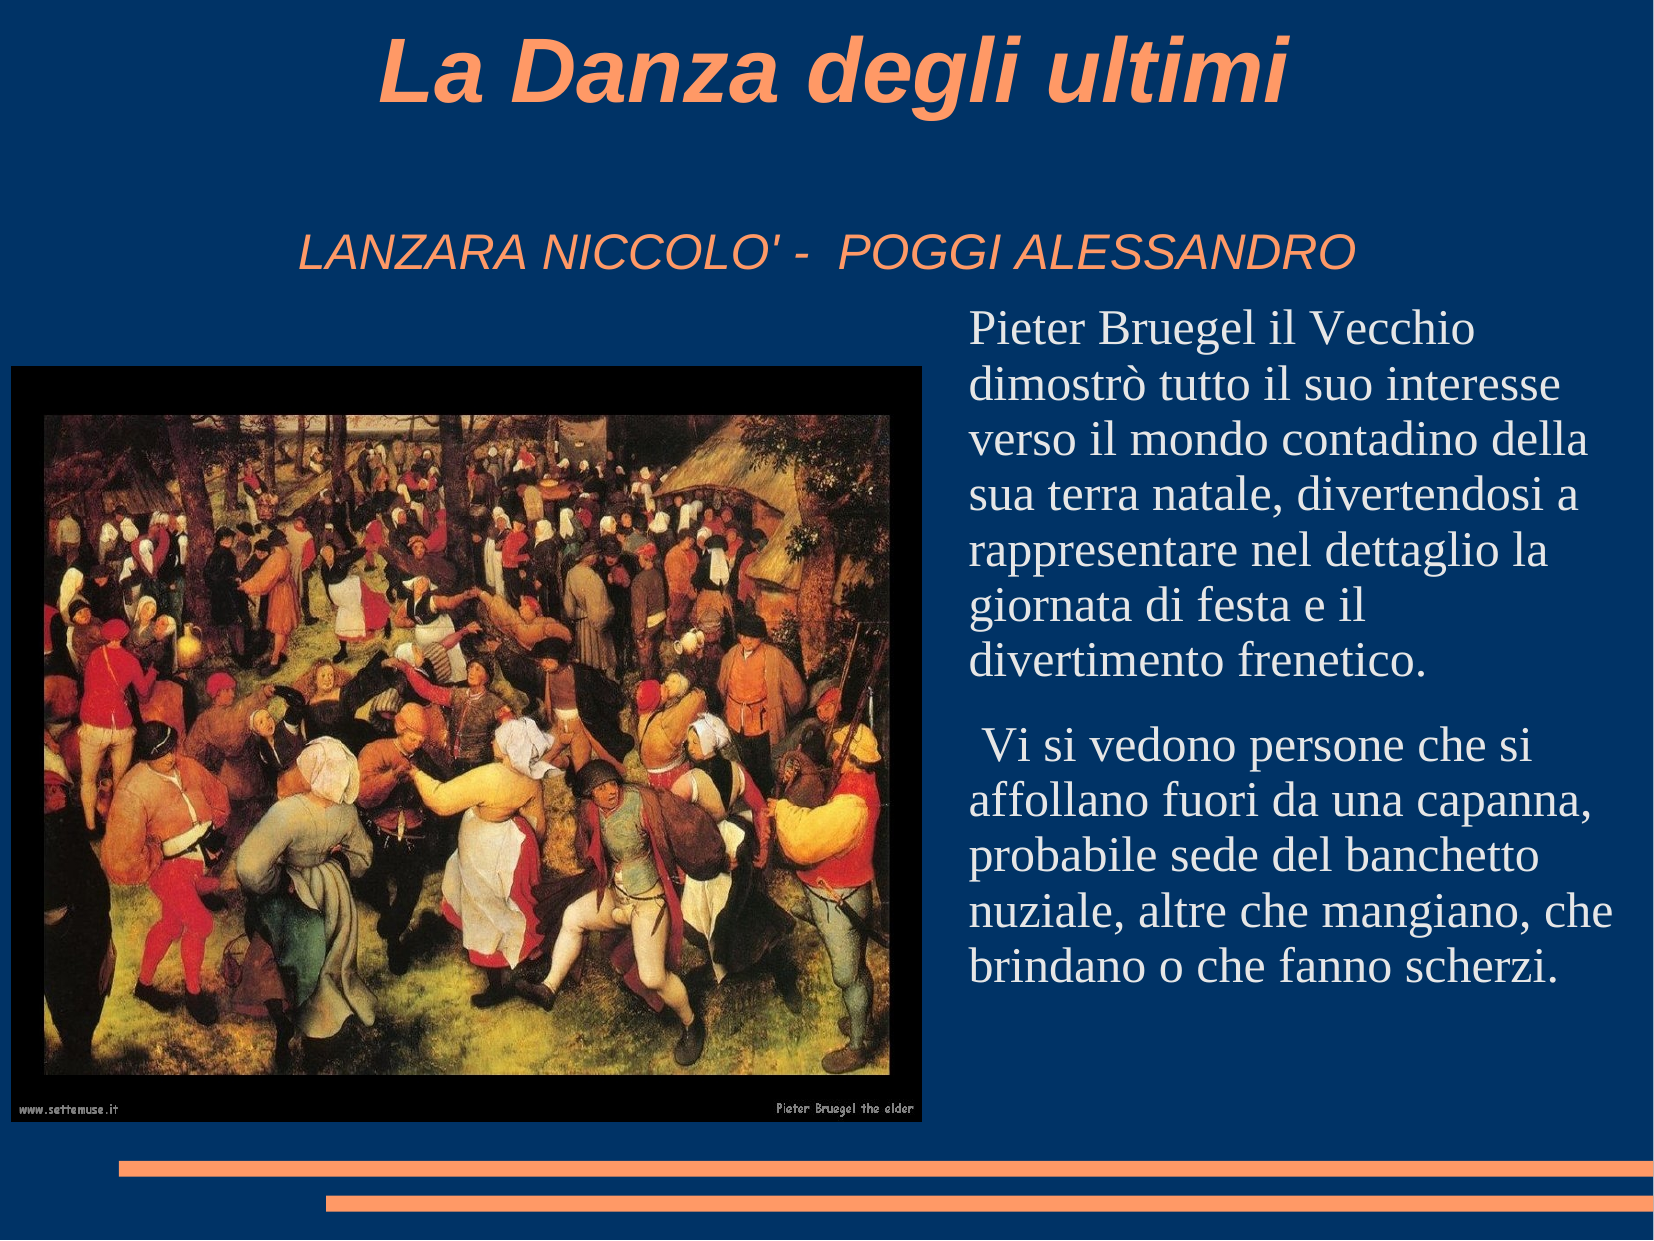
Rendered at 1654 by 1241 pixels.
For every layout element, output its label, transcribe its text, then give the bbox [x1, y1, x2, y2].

title La Danza degli ultimi LANZARA NICCOLO' - POGGI ALESSANDRO [121, 19, 1534, 281]
list Pieter Bruegel il Vecchio dimostrò tutto il suo interesse verso il mondo contadino della sua terra natale, divertendosi a rappresentare nel dettaglio la giornata di festa e il divertimento frenetico. Vi si vedono persone che si affollano fuori da una capanna, probabile sede del banchetto nuziale, altre che mangiano, che brindano o che fanno scherzi. [968, 300, 1630, 1111]
picture [11, 366, 922, 1123]
